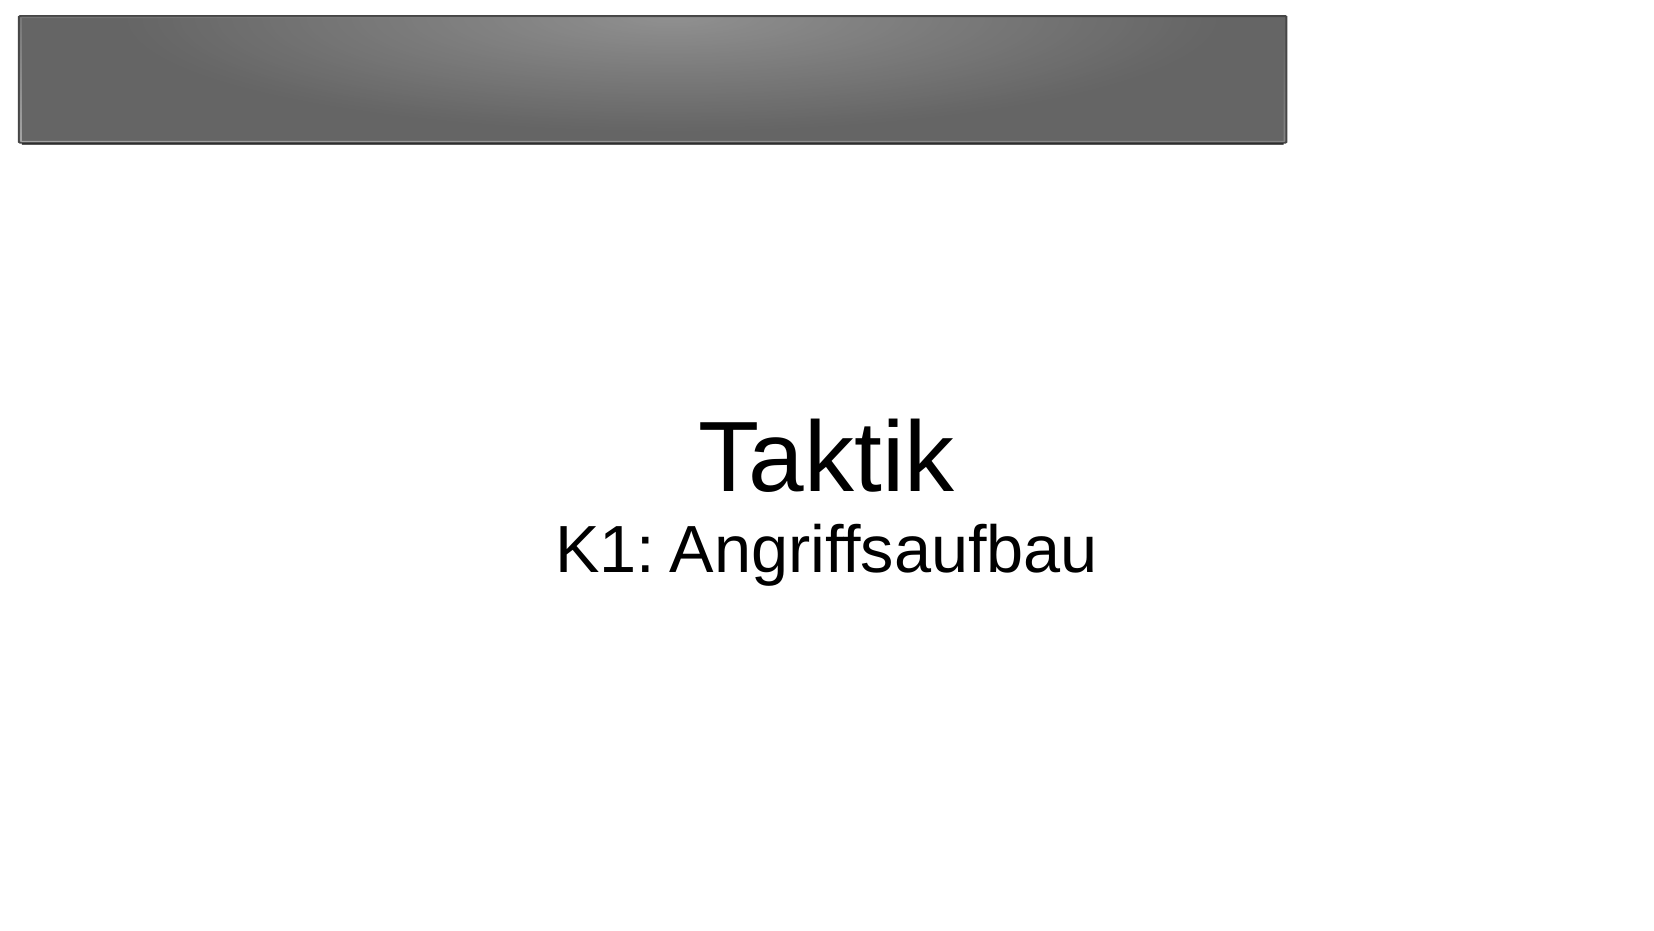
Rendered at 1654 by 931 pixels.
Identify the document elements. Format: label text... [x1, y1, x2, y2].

subtitle Taktik K1: Angriffsaufbau [82, 224, 1571, 764]
